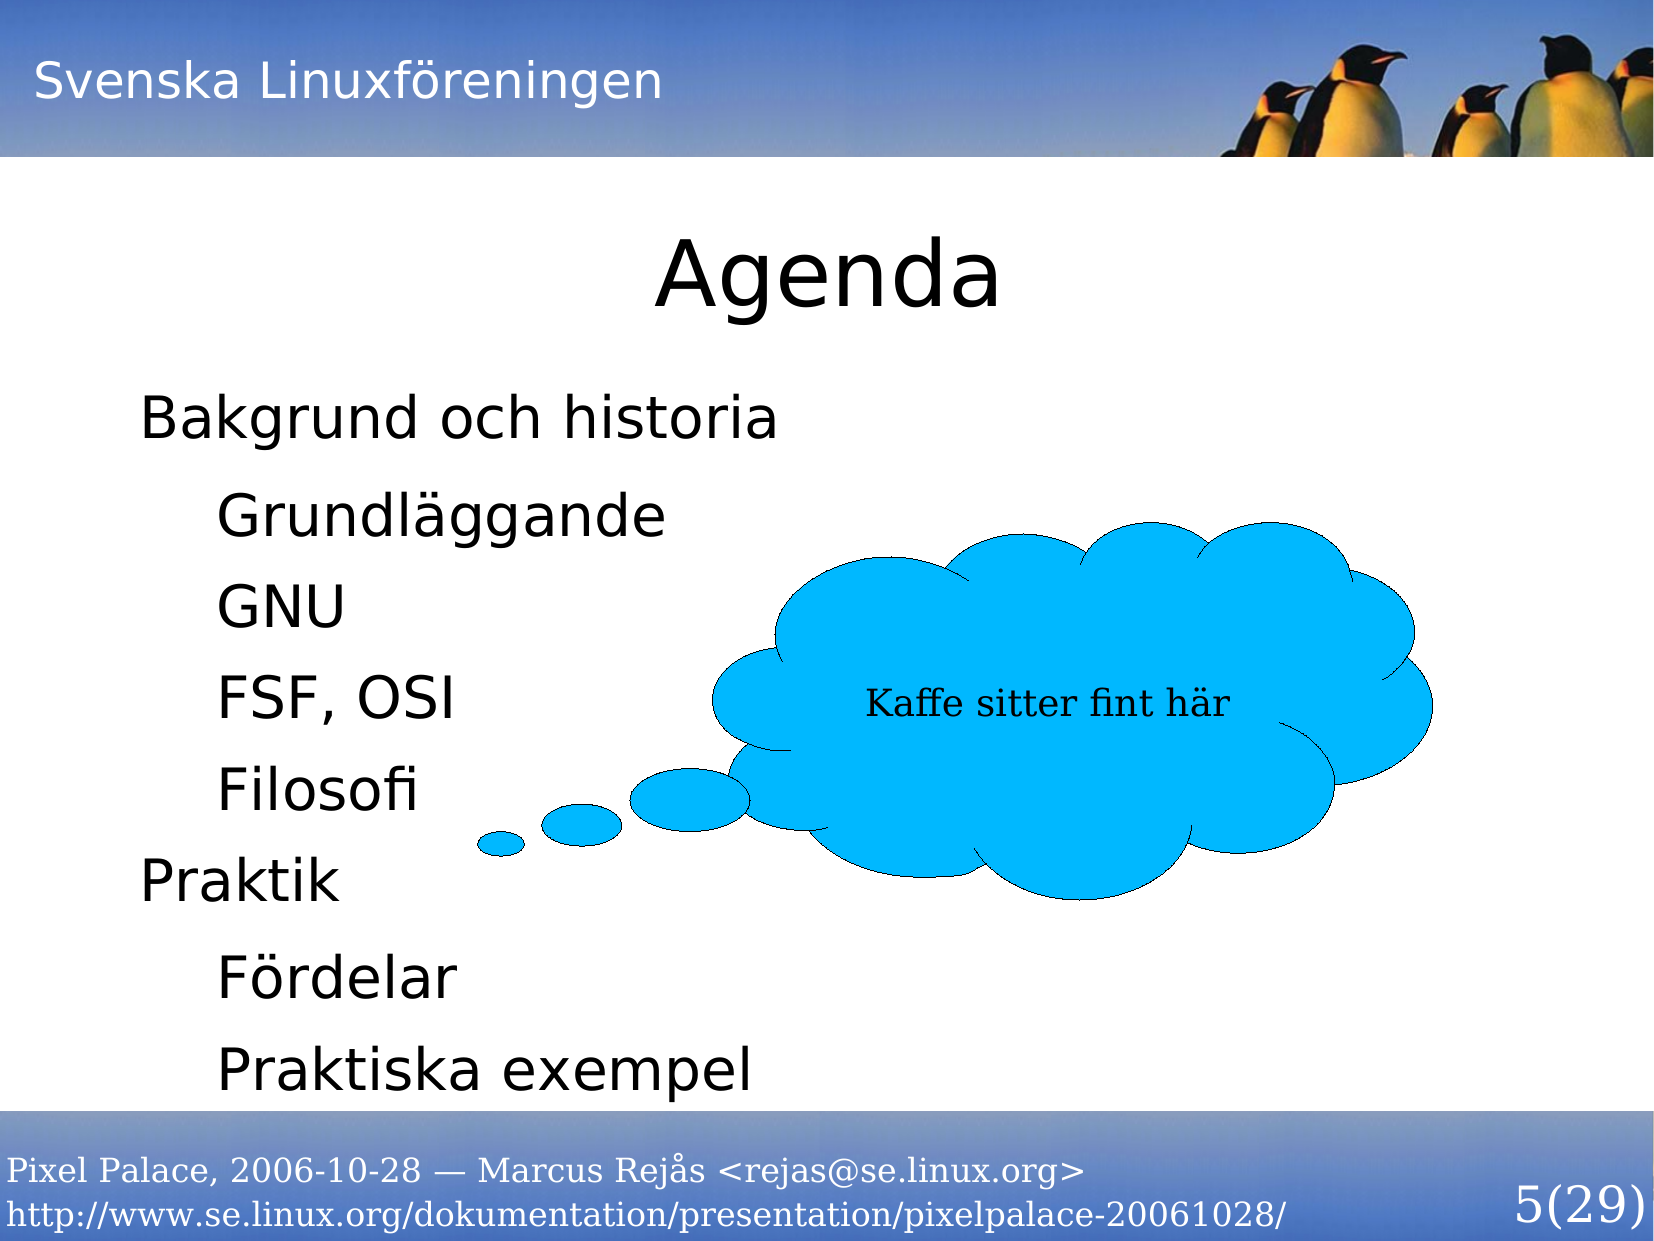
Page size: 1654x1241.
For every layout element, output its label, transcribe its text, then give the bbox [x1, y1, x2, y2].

picture [0, 1111, 1654, 1241]
text_box Kaffe sitter fint här [477, 831, 525, 857]
text_box Kaffe sitter fint här [629, 522, 1433, 901]
list Bakgrund och historia Grundläggande GNU FSF, OSI Filosofi Praktik Fördelar Praktiska exempel [121, 384, 1534, 1104]
text_box Kaffe sitter fint här [541, 804, 622, 847]
picture [0, 0, 1654, 157]
title Agenda [123, 160, 1537, 389]
